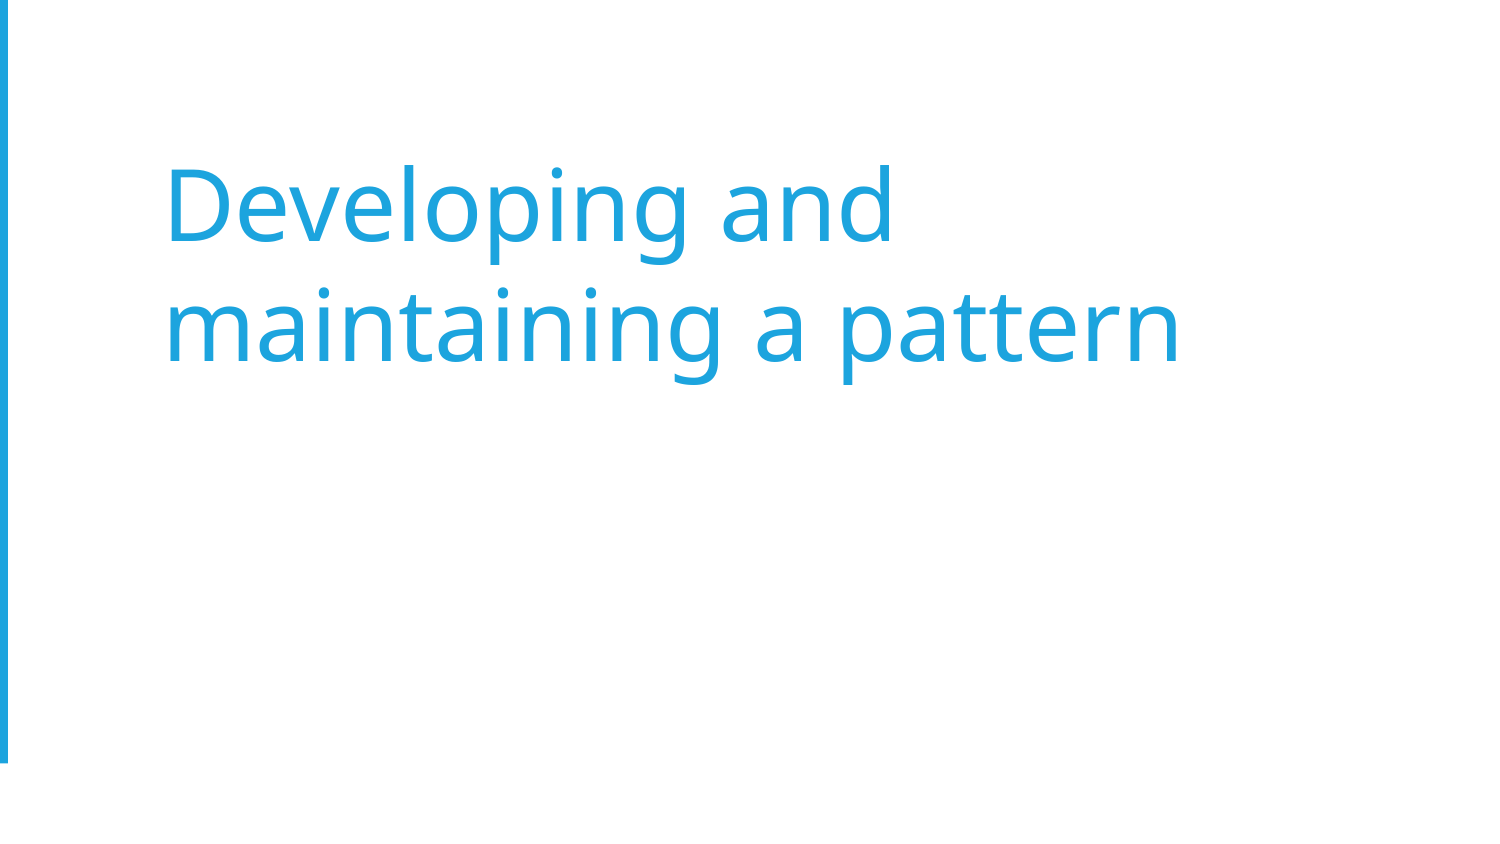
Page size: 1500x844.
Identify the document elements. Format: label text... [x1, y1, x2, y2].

title Developing and maintaining a pattern [147, 126, 1396, 615]
